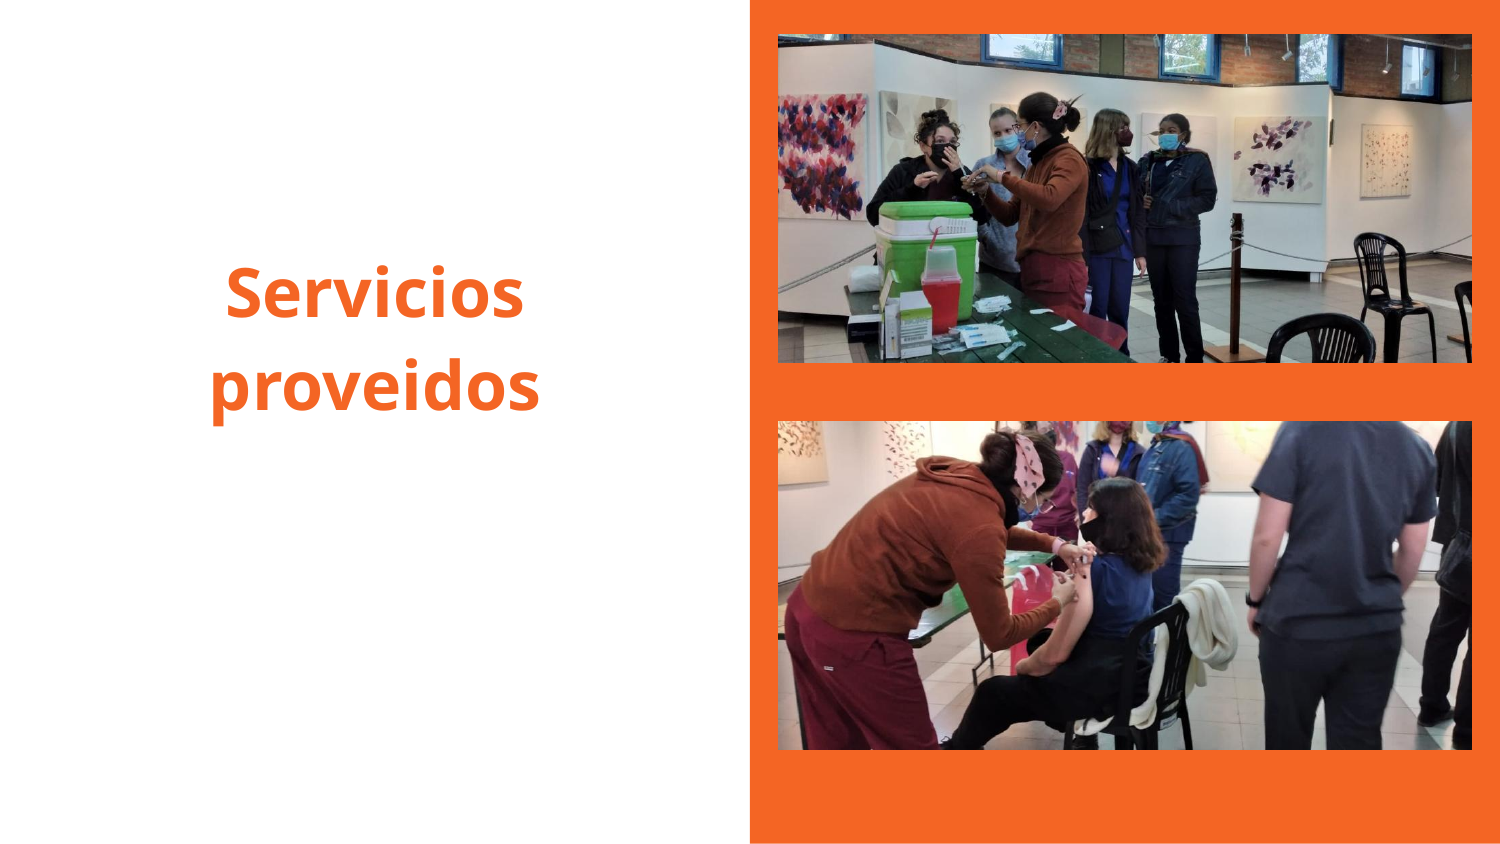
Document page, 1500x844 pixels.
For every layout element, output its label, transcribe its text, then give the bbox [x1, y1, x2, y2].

title Servicios proveidos [43, 229, 708, 446]
picture [778, 421, 1472, 750]
picture [778, 34, 1472, 363]
